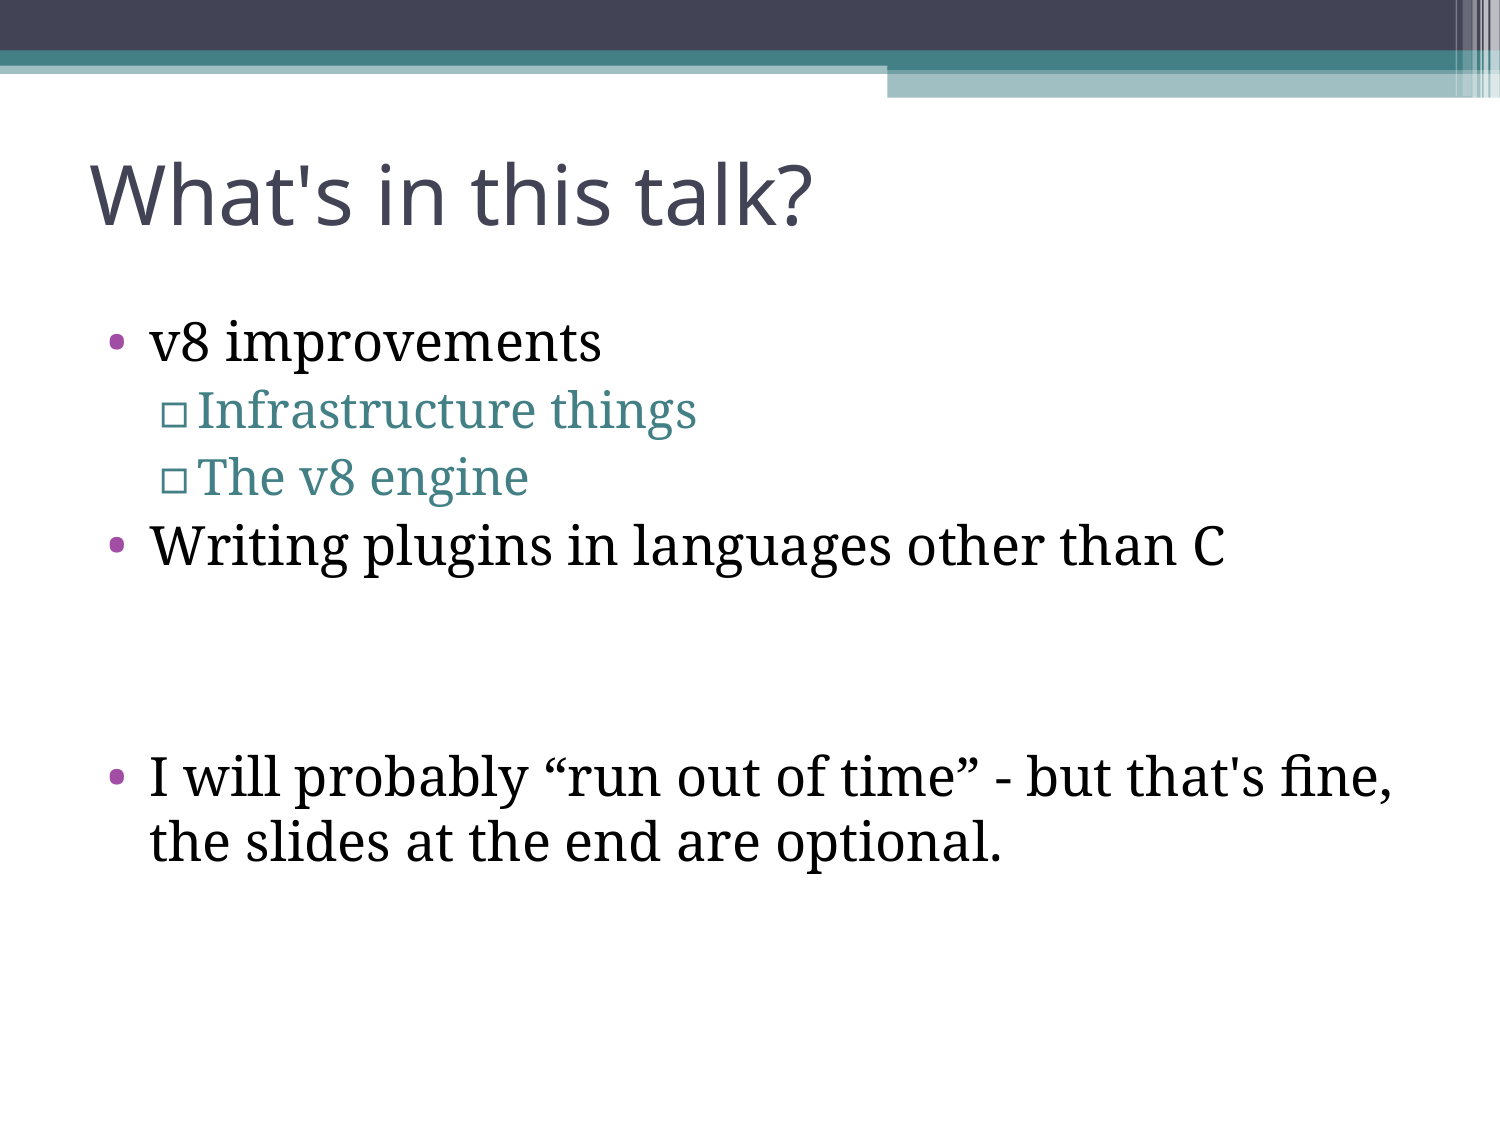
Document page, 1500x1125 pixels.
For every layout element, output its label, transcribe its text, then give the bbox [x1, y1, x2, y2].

list v8 improvements Infrastructure things The v8 engine Writing plugins in languages other than C I will probably “run out of time” - but that's fine, the slides at the end are optional. [75, 299, 1426, 968]
title What's in this talk? [75, 84, 1426, 299]
